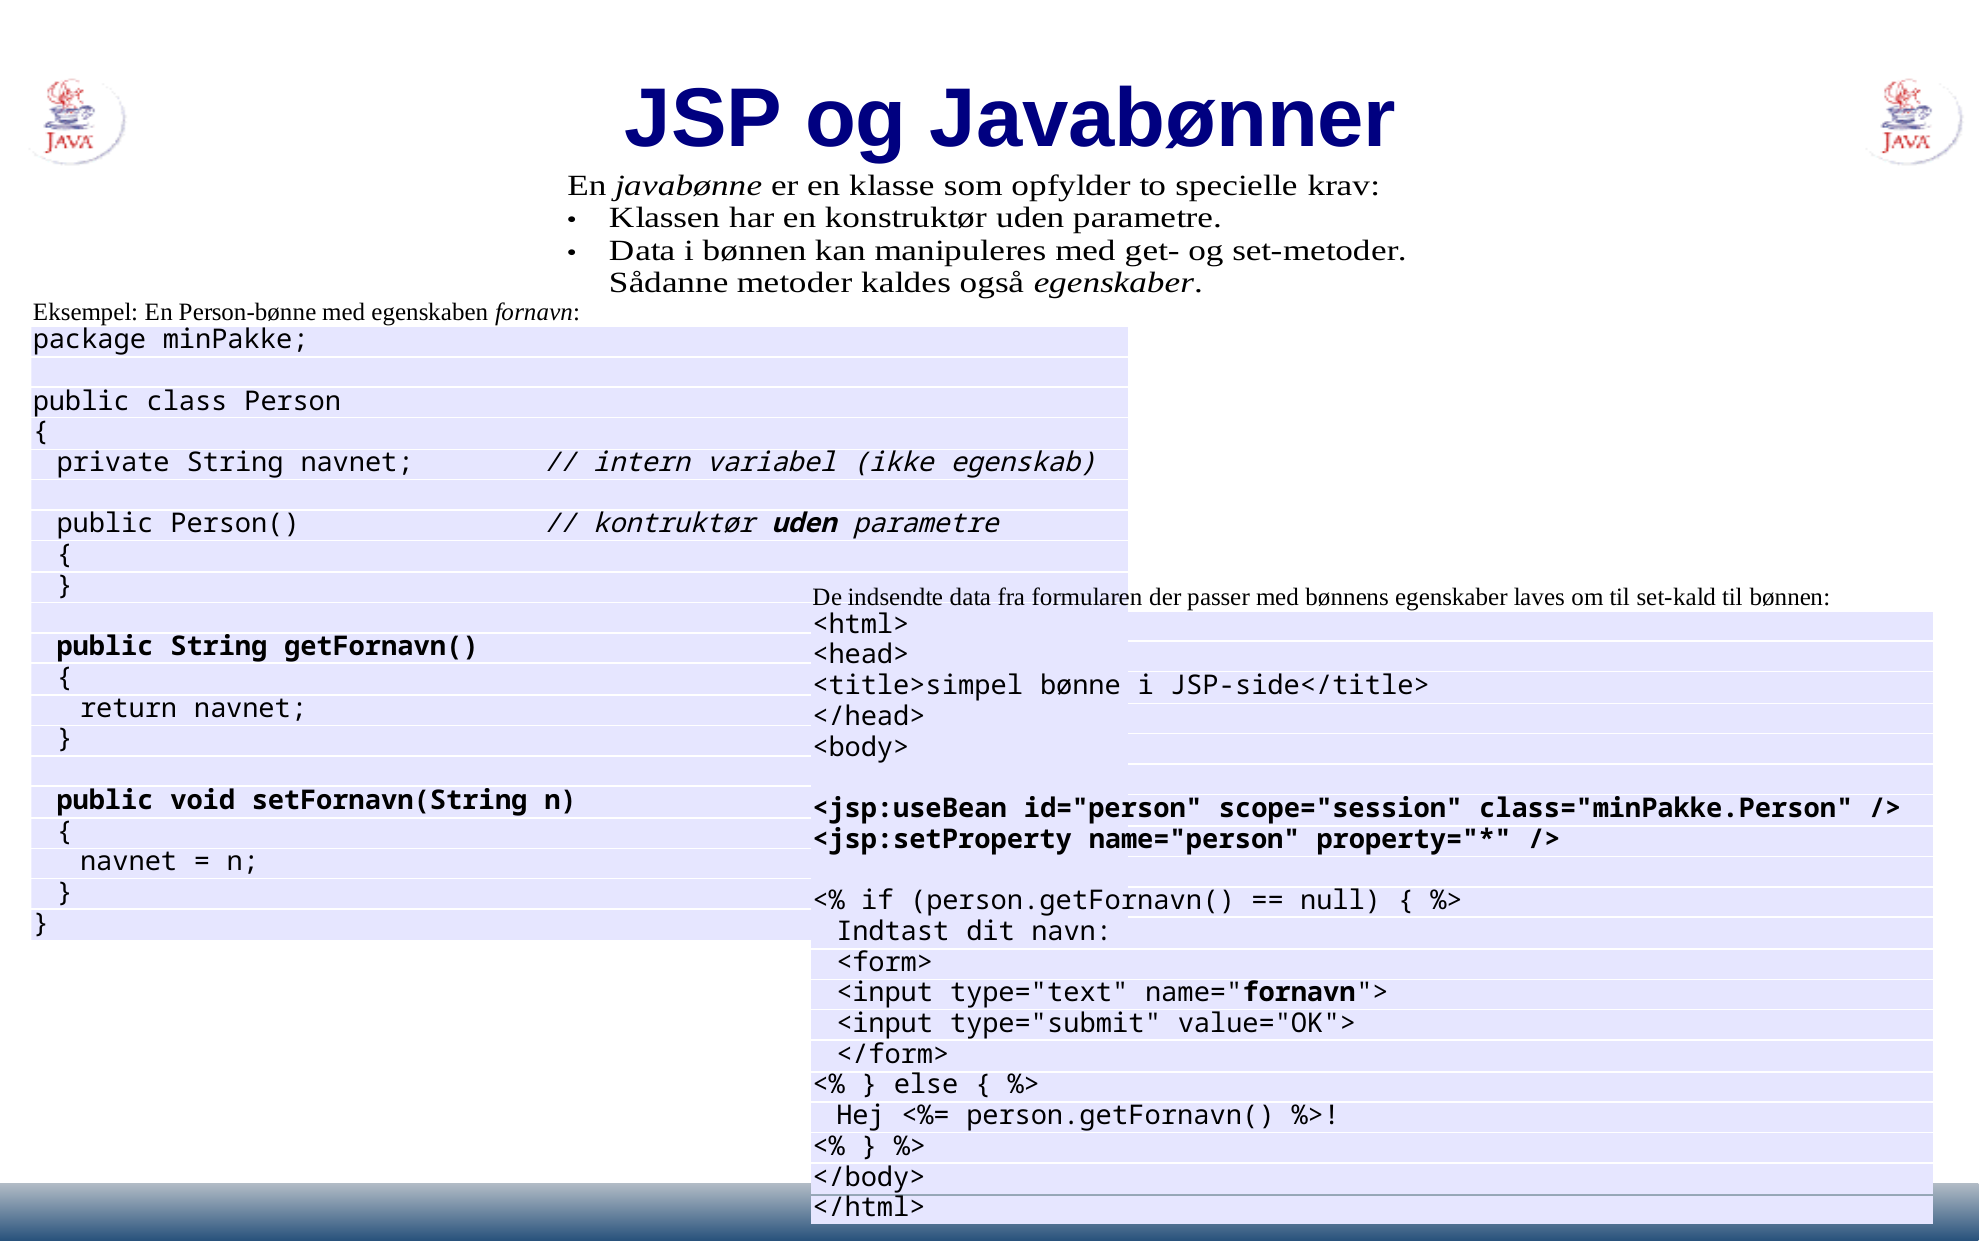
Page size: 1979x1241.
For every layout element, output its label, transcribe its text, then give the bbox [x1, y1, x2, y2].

picture [1849, 71, 1968, 168]
chart [31, 168, 1979, 1241]
picture [12, 71, 131, 169]
title JSP og Javabønner [186, 14, 1835, 222]
